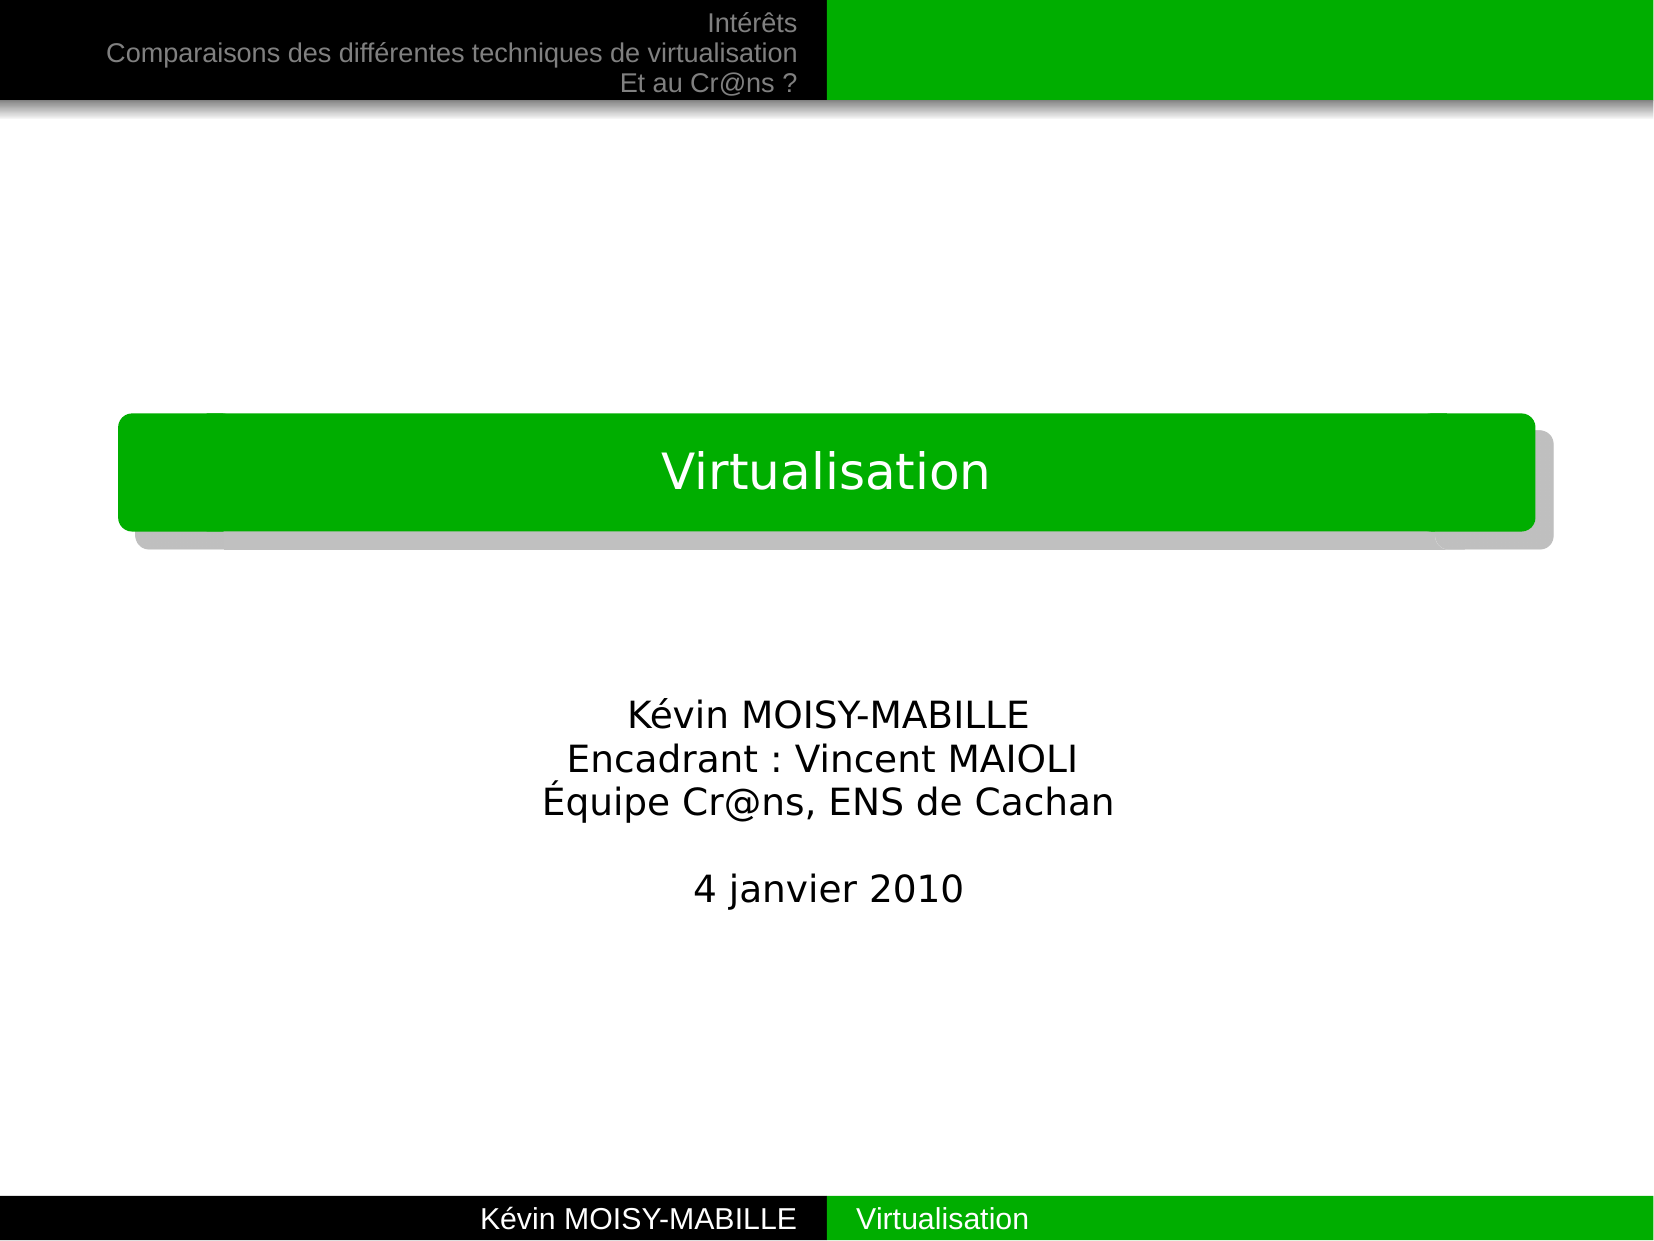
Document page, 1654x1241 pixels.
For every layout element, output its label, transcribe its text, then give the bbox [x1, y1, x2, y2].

text_box [0, 1195, 1654, 1241]
text_box [118, 413, 1536, 532]
text_box Virtualisation [147, 442, 1506, 502]
text_box [0, 0, 1654, 119]
text_box Kévin MOISY-MABILLE [0, 1201, 798, 1237]
text_box Intérêts Comparaisons des différentes techniques de virtualisation Et au Cr@ns ? [0, 7, 798, 99]
text_box Virtualisation [856, 1201, 1654, 1237]
text_box Kévin MOISY-MABILLE Encadrant : Vincent MAIOLI Équipe Cr@ns, ENS de Cachan 4 janvier 2010 [179, 694, 1479, 912]
